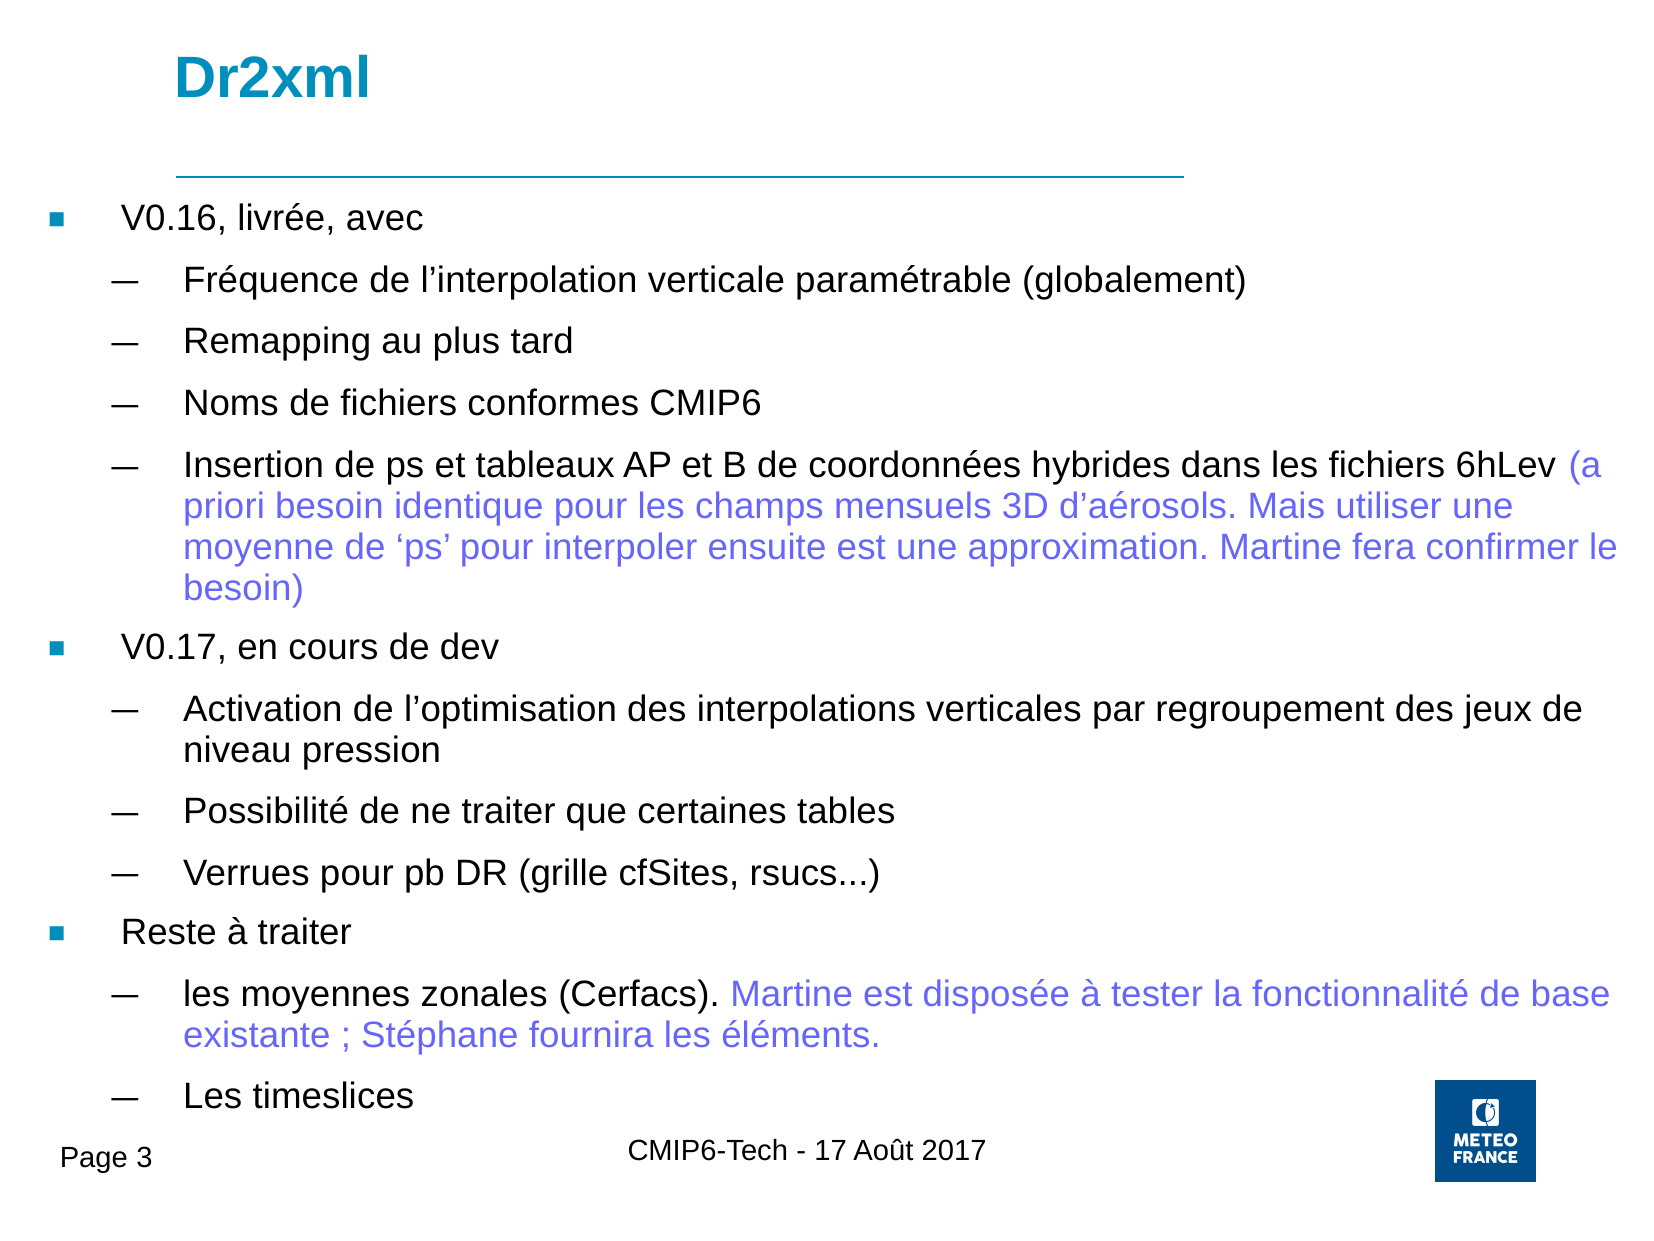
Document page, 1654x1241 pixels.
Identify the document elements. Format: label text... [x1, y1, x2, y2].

title Dr2xml [174, 0, 1654, 156]
picture [1435, 1127, 1536, 1182]
list V0.16, livrée, avec Fréquence de l’interpolation verticale paramétrable (globalement) Remapping au plus tard Noms de fichiers conformes CMIP6 Insertion de ps et tableaux AP et B de coordonnées hybrides dans les fichiers 6hLev (a priori besoin identique pour les champs mensuels 3D d’aérosols. Mais utiliser une moyenne de ‘ps’ pour interpoler ensuite est une approximation. Martine fera confirmer le besoin) V0.17, en cours de dev Activation de l’optimisation des interpolations verticales par regroupement des jeux de niveau pression Possibilité de ne traiter que certaines tables Verrues pour pb DR (grille cfSites, rsucs...) Reste à traiter les moyennes zonales (Cerfacs). Martine est disposée à tester la fonctionnalité de base existante ; Stéphane fournira les éléments. Les timeslices [32, 197, 1624, 1127]
